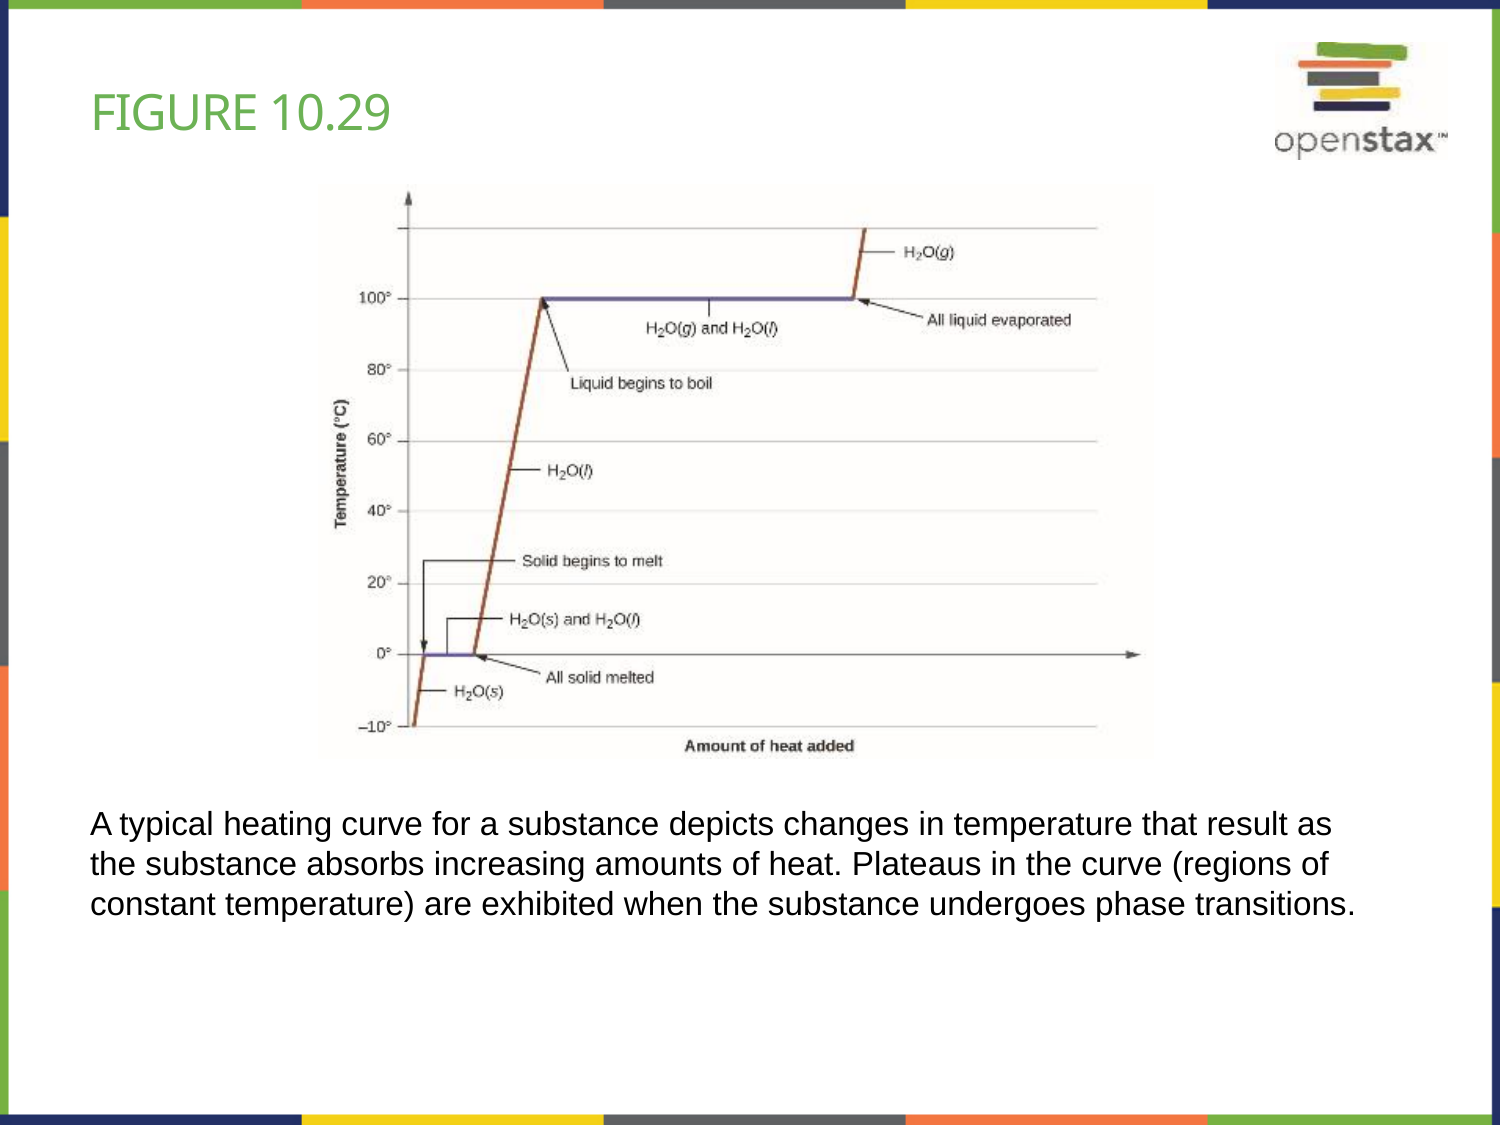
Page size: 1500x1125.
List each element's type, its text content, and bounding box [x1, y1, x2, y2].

picture [0, 0, 1500, 1125]
title Figure 10.29 [75, 39, 1398, 148]
list A typical heating curve for a substance depicts changes in temperature that result as the substance absorbs increasing amounts of heat. Plateaus in the curve (regions of constant temperature) are exhibited when the substance undergoes phase transitions. [75, 794, 1398, 986]
